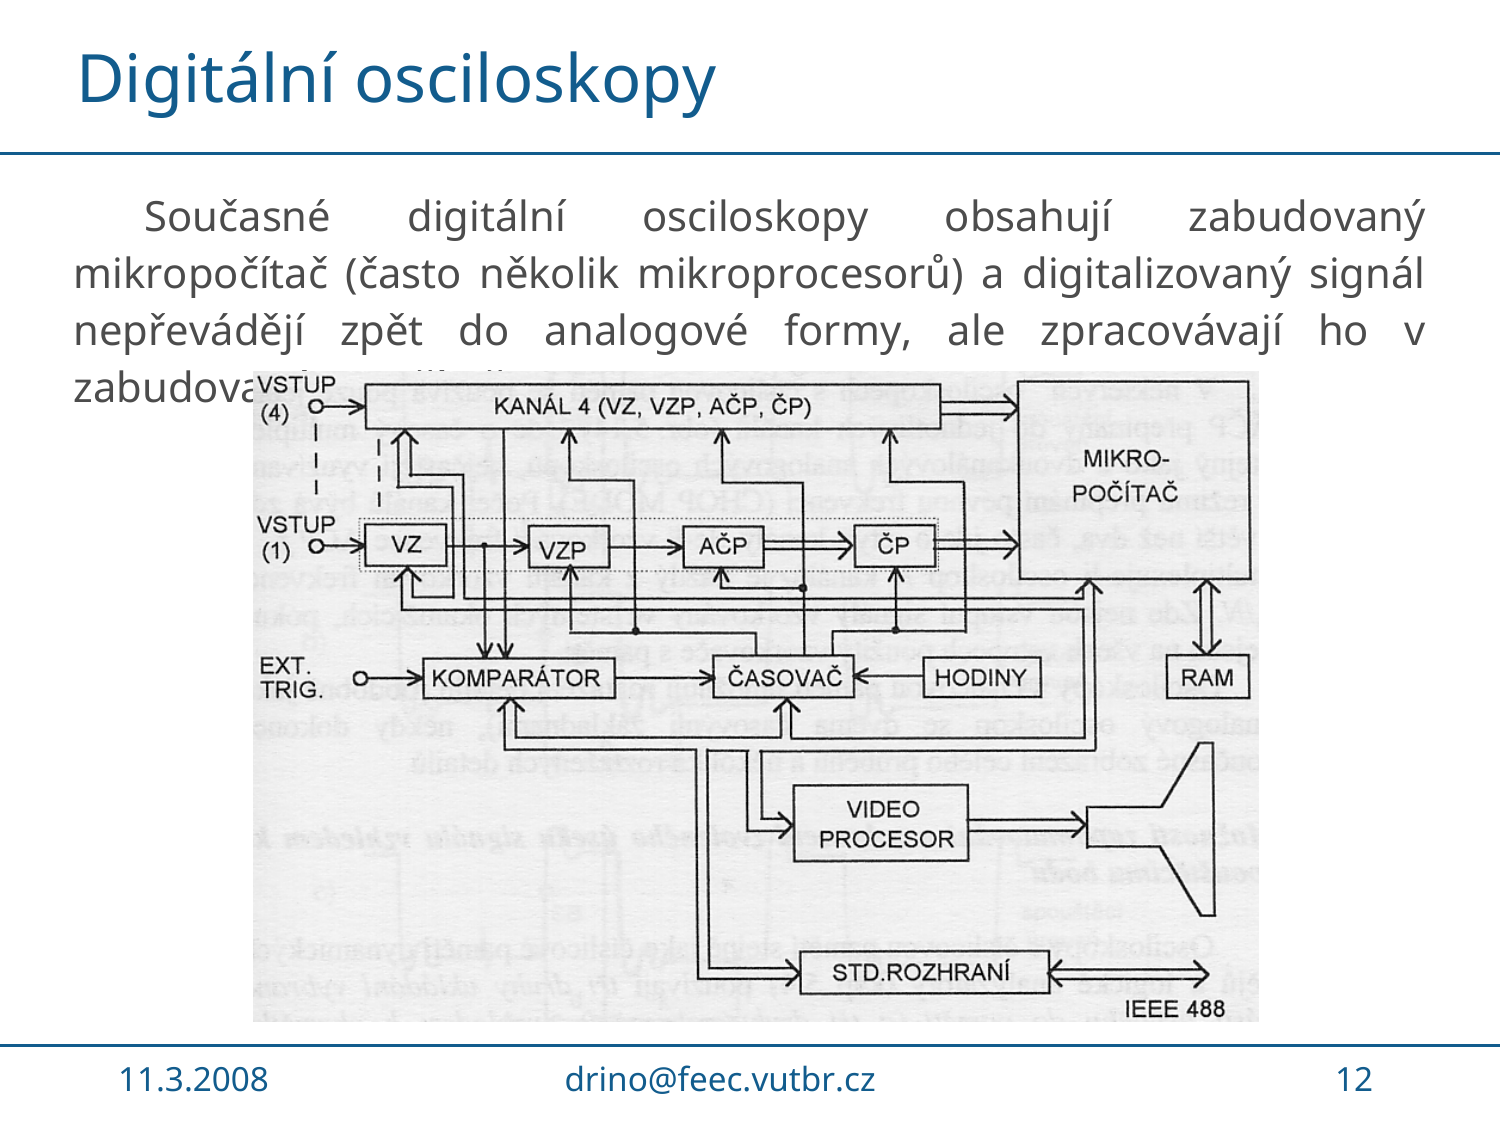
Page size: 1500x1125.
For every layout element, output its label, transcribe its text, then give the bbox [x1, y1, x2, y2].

picture [253, 371, 1259, 1022]
text_box 11.3.2008 [103, 1049, 432, 1125]
text_box 10 [1075, 1049, 1388, 1125]
text_box Současné digitální osciloskopy obsahují zabudovaný mikropočítač (často několik mikroprocesorů) a digitalizovaný signál nepřevádějí zpět do analogové formy, ale zpracovávají ho v zabudovaném počítači. [59, 178, 1442, 423]
title Digitální osciloskopy [0, 0, 1500, 152]
text_box drino@feec.vutbr.cz [454, 1049, 987, 1125]
